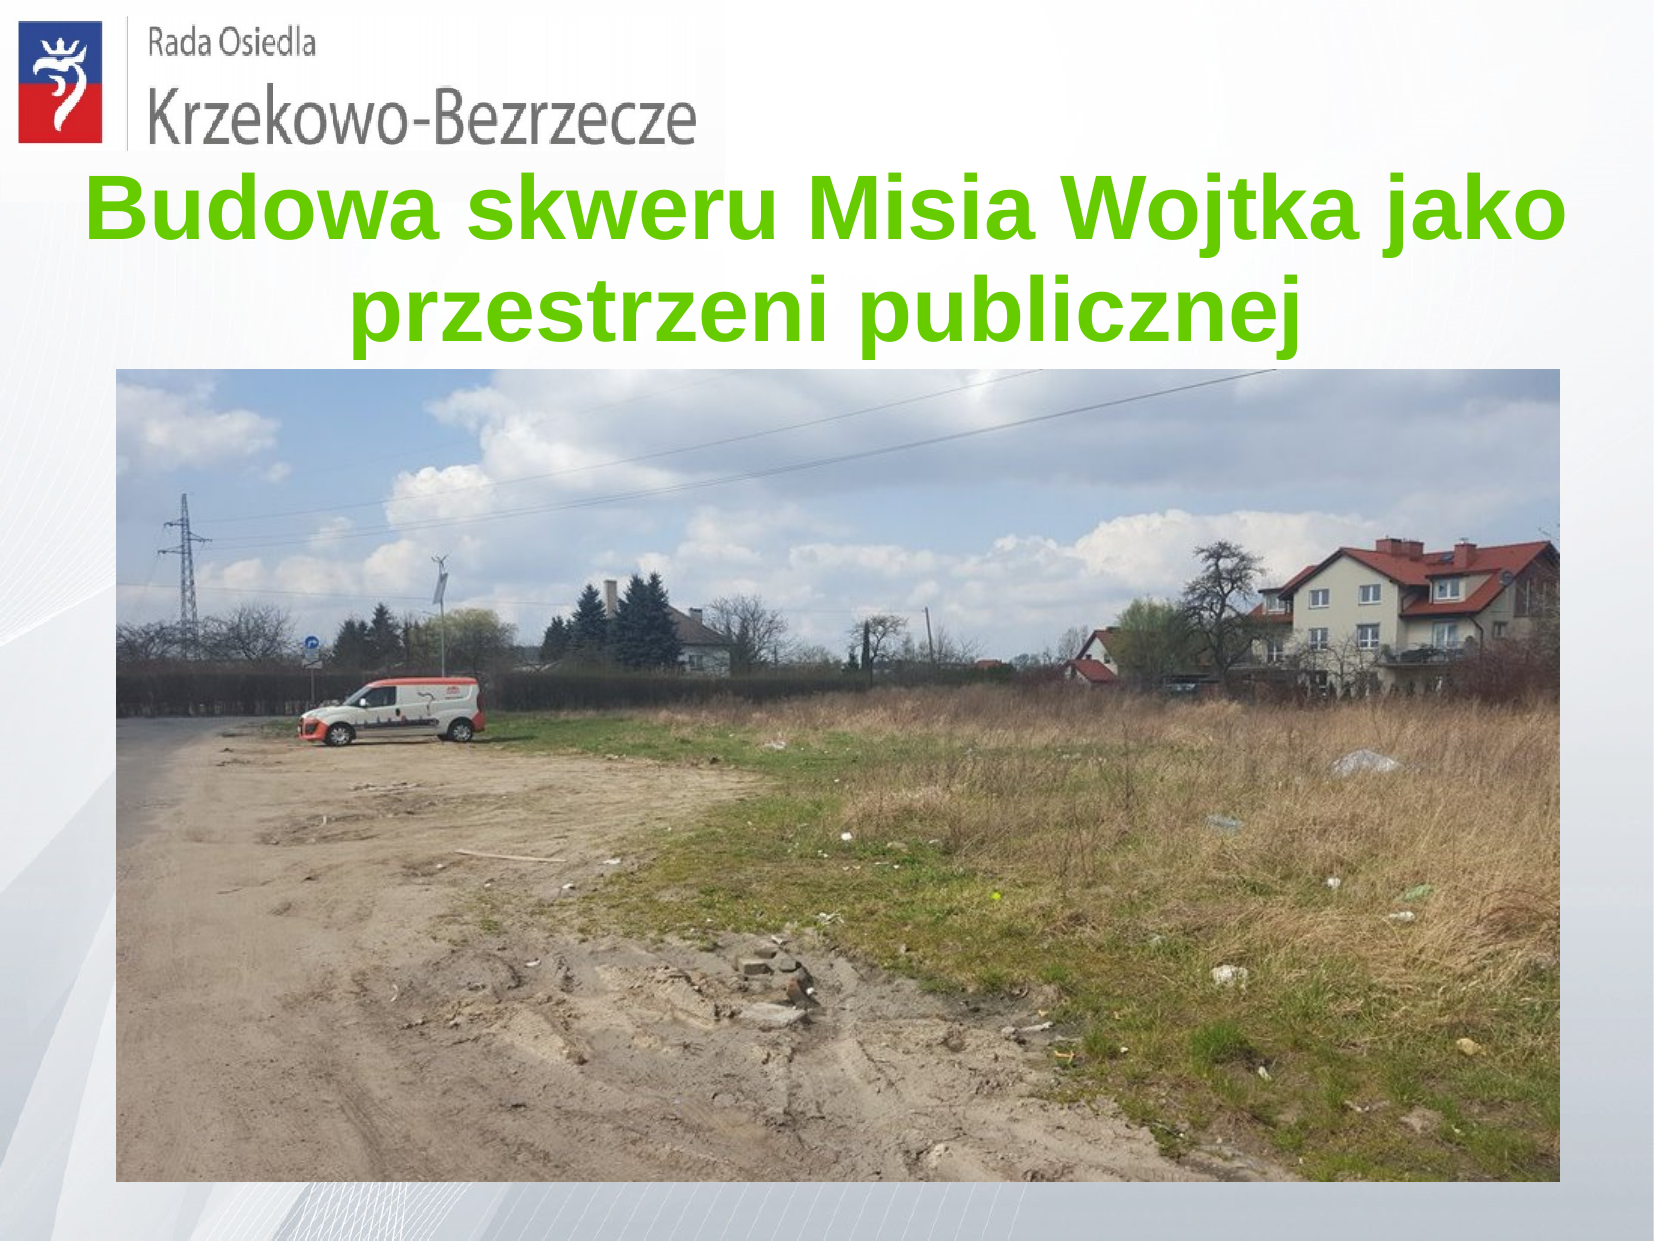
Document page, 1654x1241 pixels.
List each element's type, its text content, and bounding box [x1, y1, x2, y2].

title Budowa skweru Misia Wojtka jako przestrzeni publicznej [82, 82, 1571, 435]
picture [0, 0, 1654, 1241]
